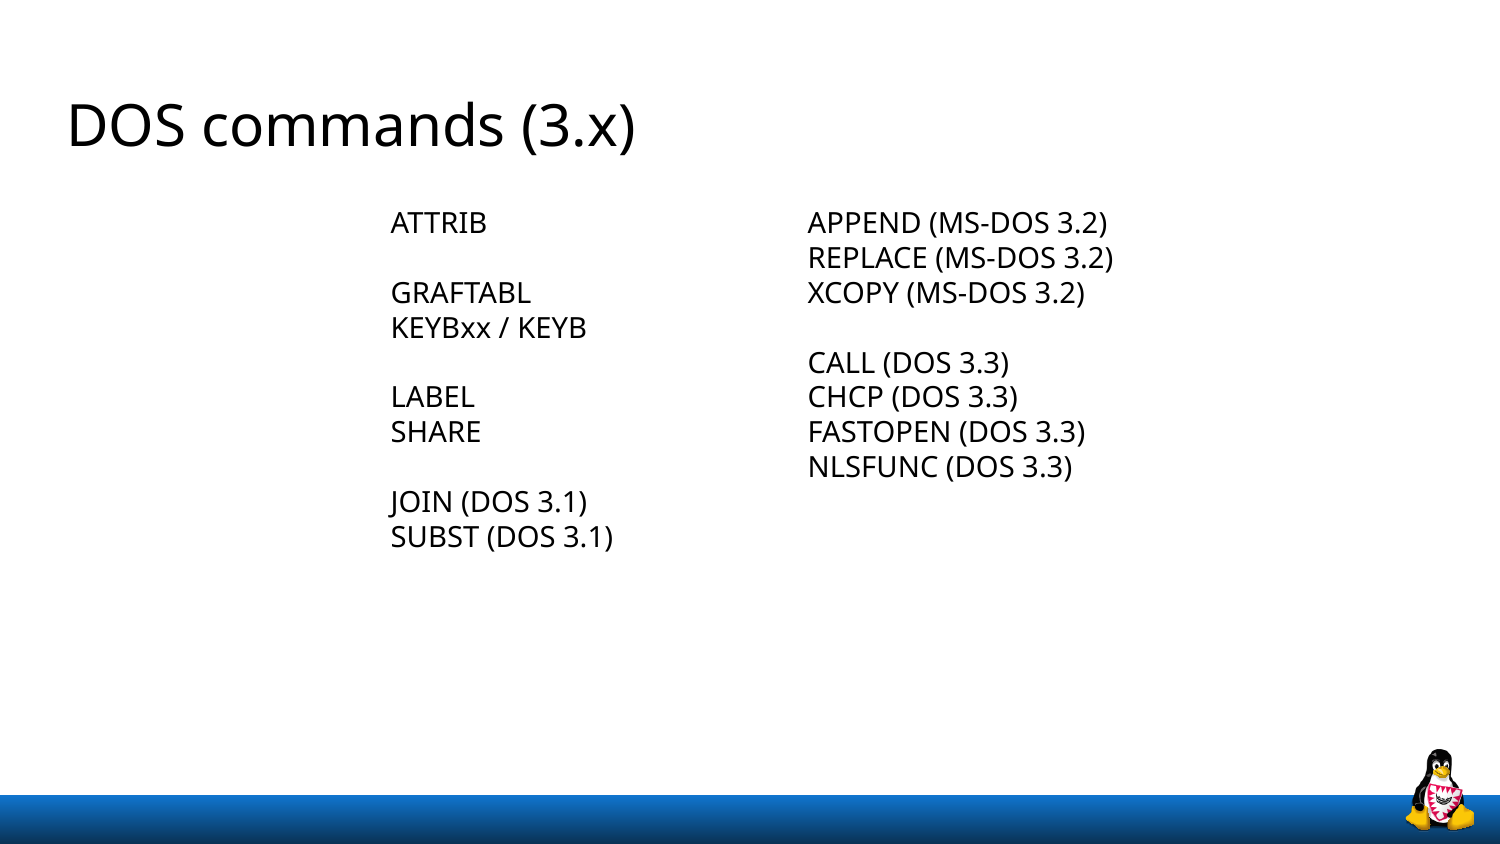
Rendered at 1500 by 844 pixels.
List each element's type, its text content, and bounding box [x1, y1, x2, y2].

title DOS commands (3.x) [51, 72, 1449, 167]
list APPEND (MS-DOS 3.2) REPLACE (MS-DOS 3.2) XCOPY (MS-DOS 3.2) CALL (DOS 3.3) CHCP (DOS 3.3) FASTOPEN (DOS 3.3) NLSFUNC (DOS 3.3) [792, 189, 1449, 750]
picture [1399, 749, 1480, 830]
list ATTRIB GRAFTABL KEYBxx / KEYB LABEL SHARE JOIN (DOS 3.1) SUBST (DOS 3.1) [375, 189, 708, 750]
